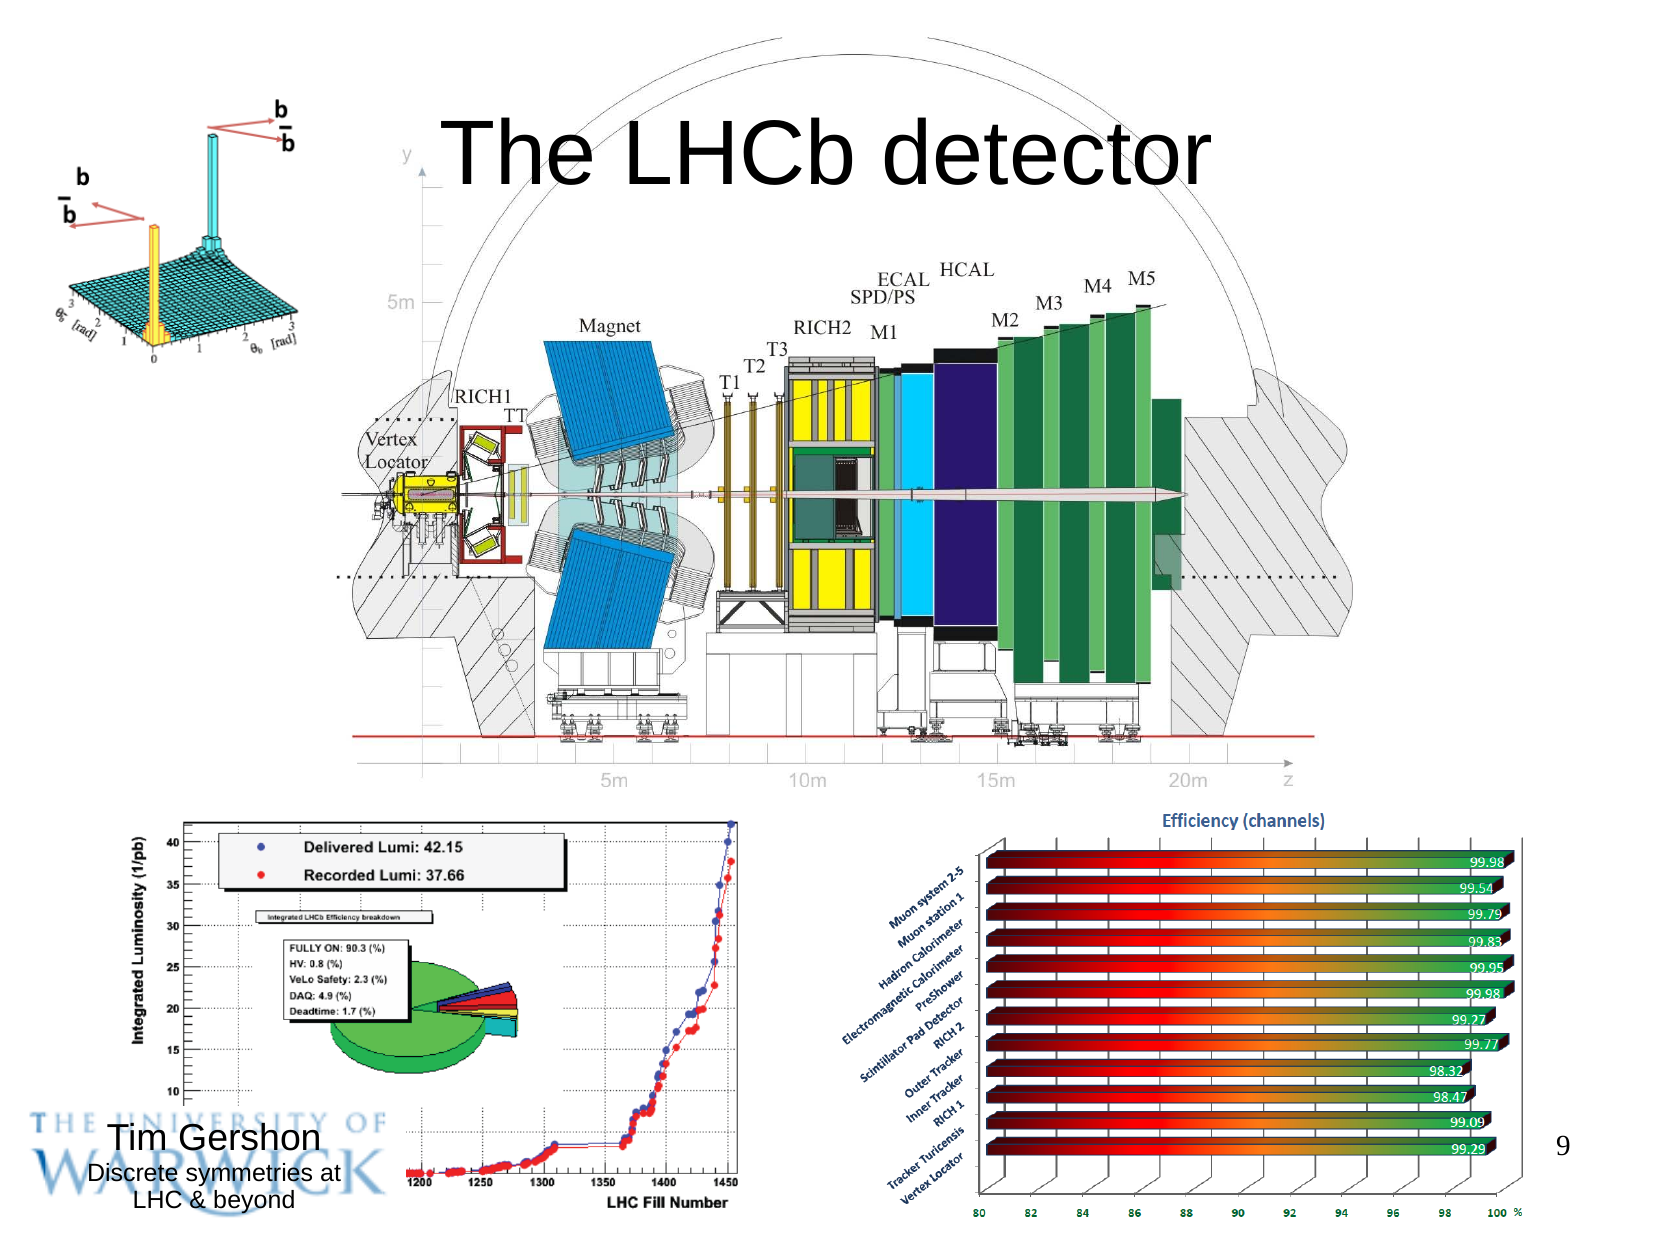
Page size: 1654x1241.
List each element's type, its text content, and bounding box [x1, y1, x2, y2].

picture [41, 93, 1353, 787]
text_box Tim Gershon Discrete symmetries at LHC & beyond [45, 1108, 383, 1222]
picture [835, 809, 1533, 1222]
title The LHCb detector [82, 49, 1571, 257]
picture [289, 37, 1353, 49]
picture [19, 818, 744, 1232]
